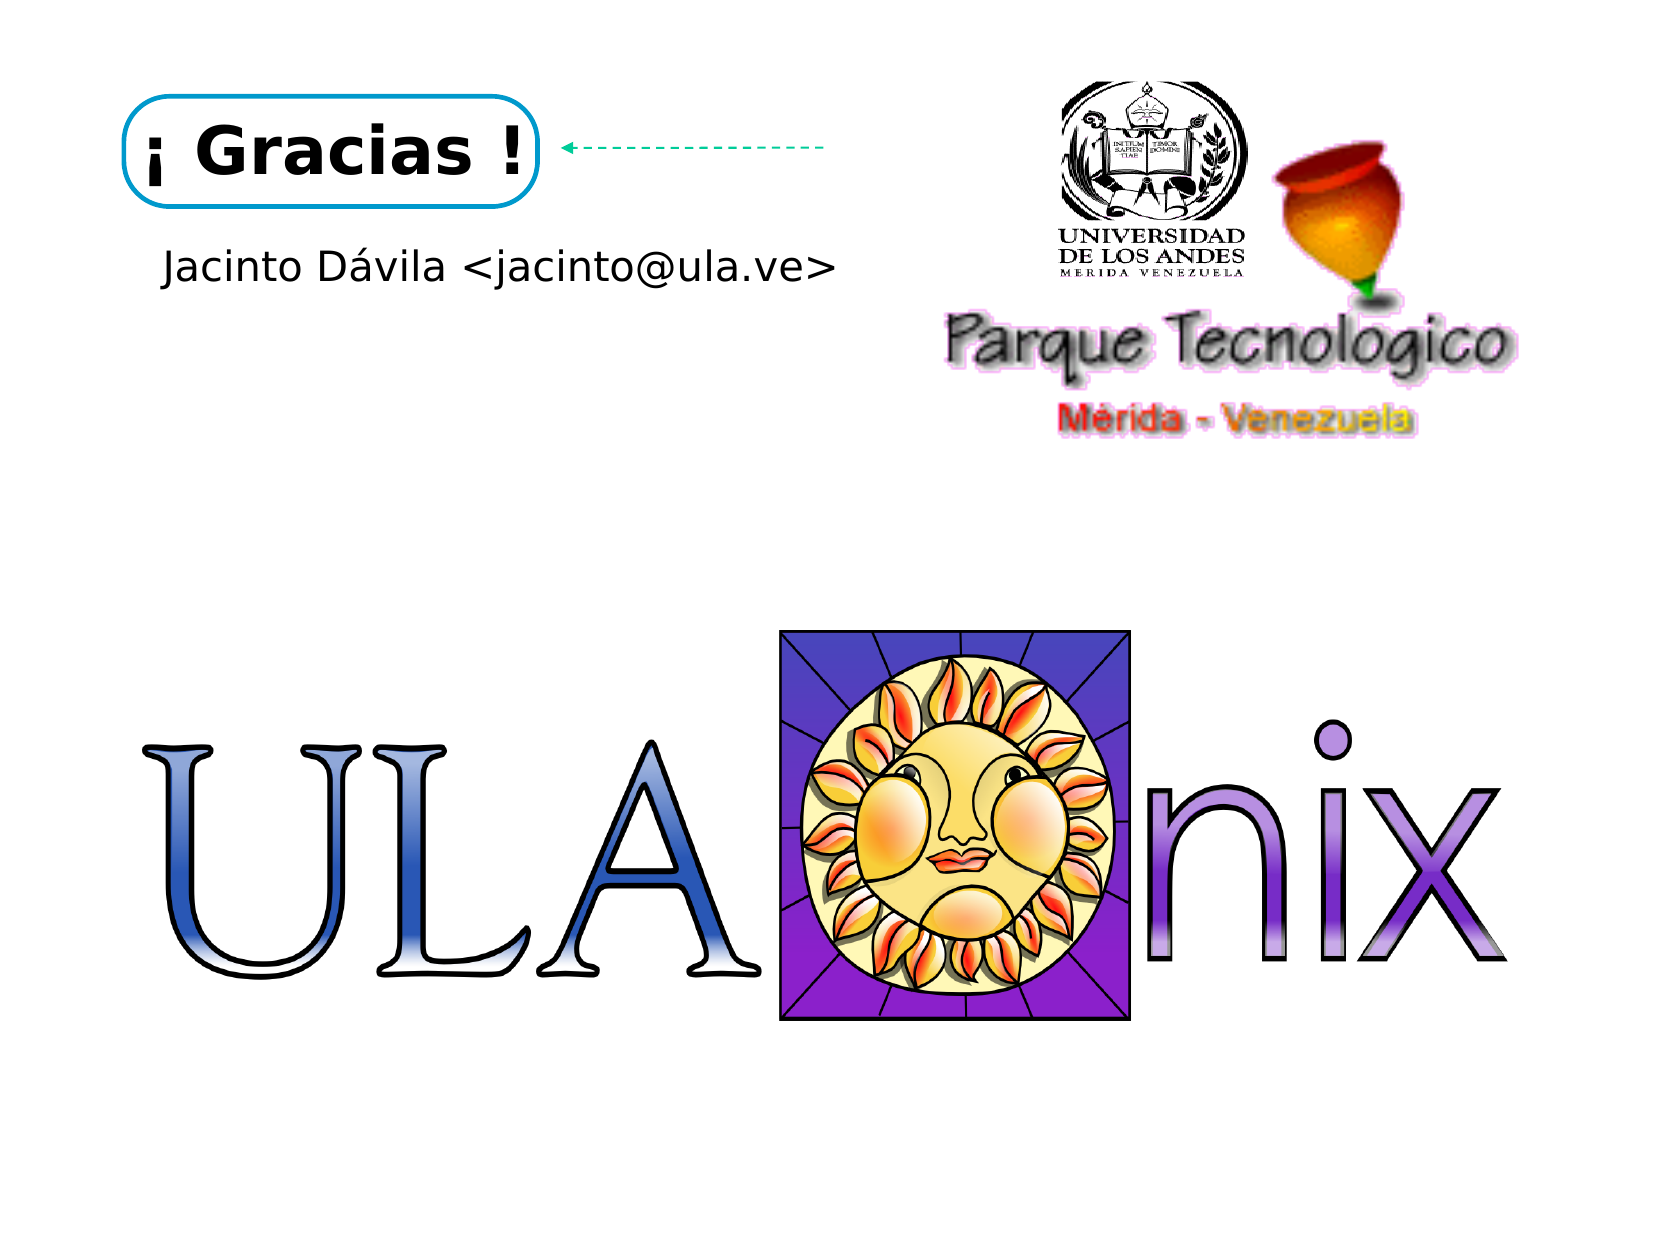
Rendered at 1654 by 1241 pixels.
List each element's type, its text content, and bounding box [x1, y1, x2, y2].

picture [118, 531, 1536, 1123]
text_box Jacinto Dávila <jacinto@ula.ve> [147, 236, 855, 299]
text_box ¡ Gracias ! [126, 106, 544, 198]
picture [915, 58, 1536, 449]
